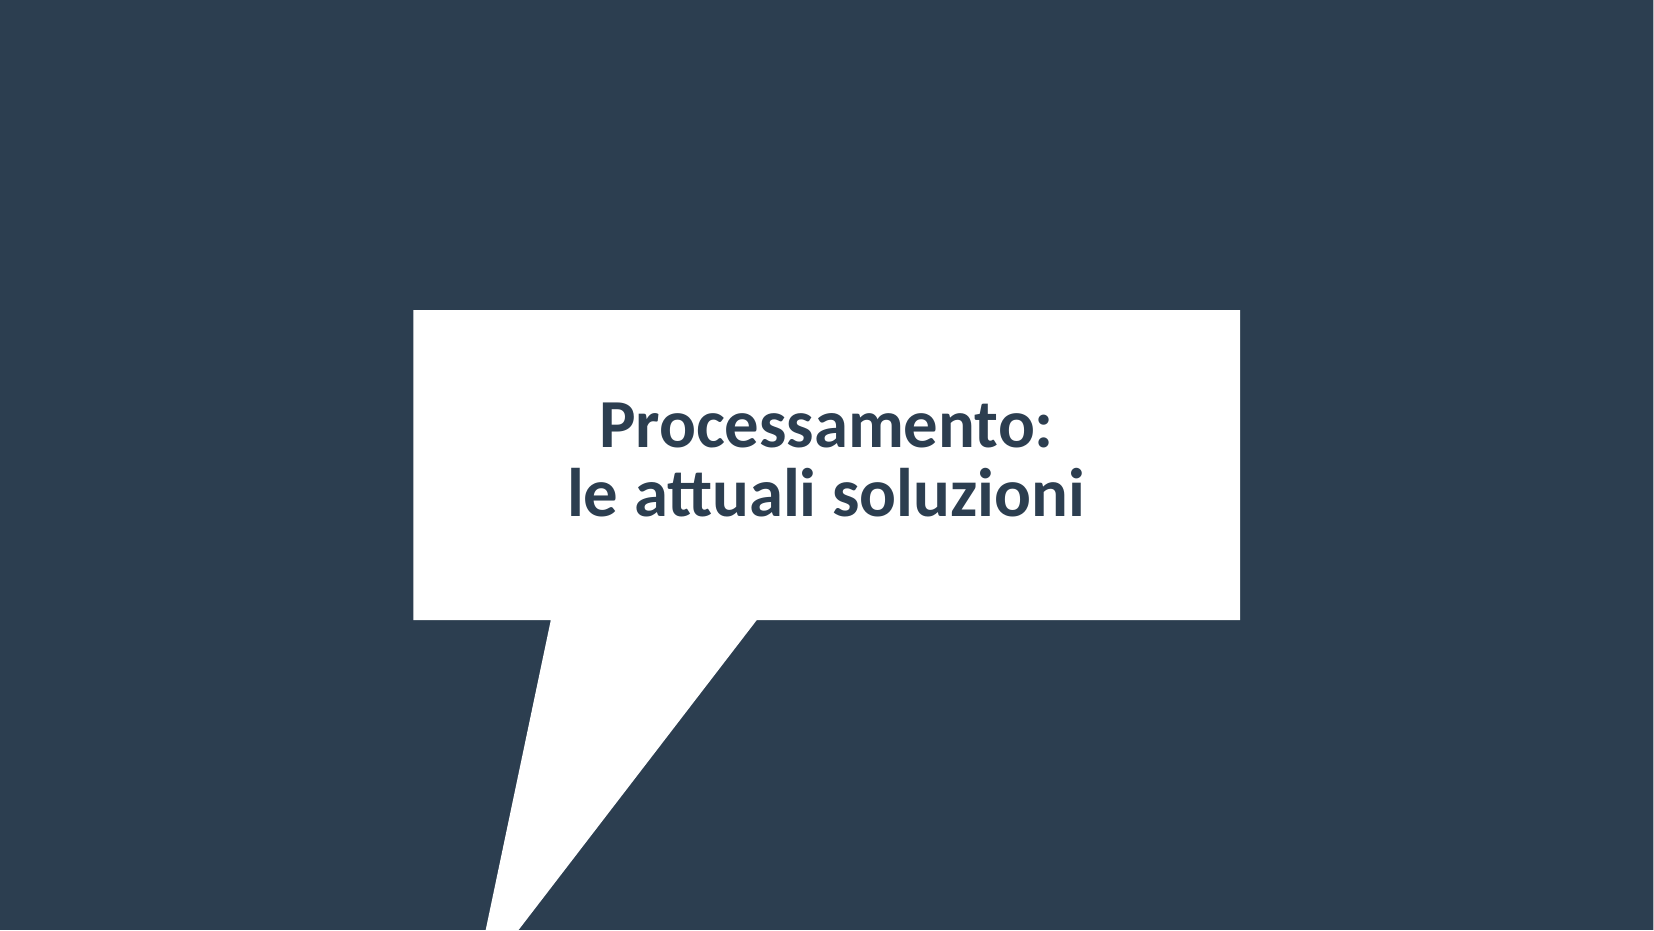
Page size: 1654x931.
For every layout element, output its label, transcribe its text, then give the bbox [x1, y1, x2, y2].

title Processamento: le attuali soluzioni [442, 332, 1211, 598]
